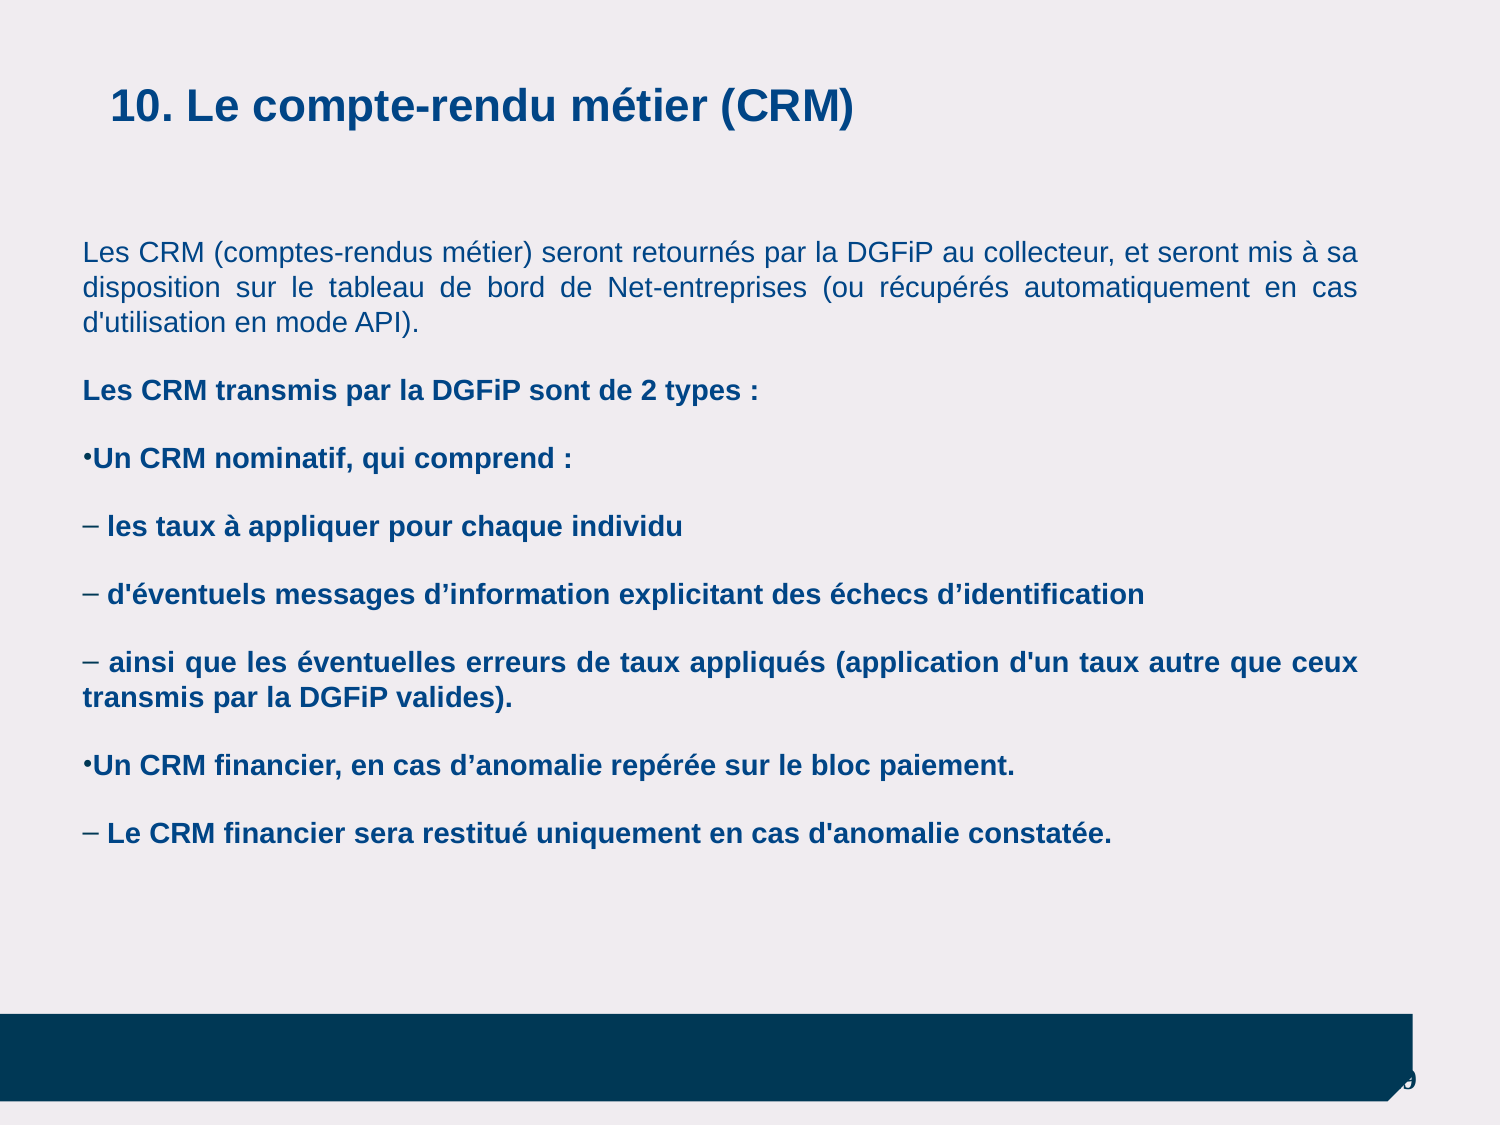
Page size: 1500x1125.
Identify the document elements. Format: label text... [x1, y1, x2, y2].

title 10. Le compte-rendu métier (CRM) [110, 51, 1426, 162]
list Les CRM (comptes-rendus métier) seront retournés par la DGFiP au collecteur, et seront mis à sa disposition sur le tableau de bord de Net-entreprises (ou récupérés automatiquement en cas d'utilisation en mode API). Les CRM transmis par la DGFiP sont de 2 types : Un CRM nominatif, qui comprend : les taux à appliquer pour chaque individu d'éventuels messages d’information explicitant des échecs d’identification ainsi que les éventuelles erreurs de taux appliqués (application d'un taux autre que ceux transmis par la DGFiP valides). Un CRM financier, en cas d’anomalie repérée sur le bloc paiement. Le CRM financier sera restitué uniquement en cas d'anomalie constatée. [82, 233, 1418, 993]
text_box [0, 1013, 1413, 1102]
